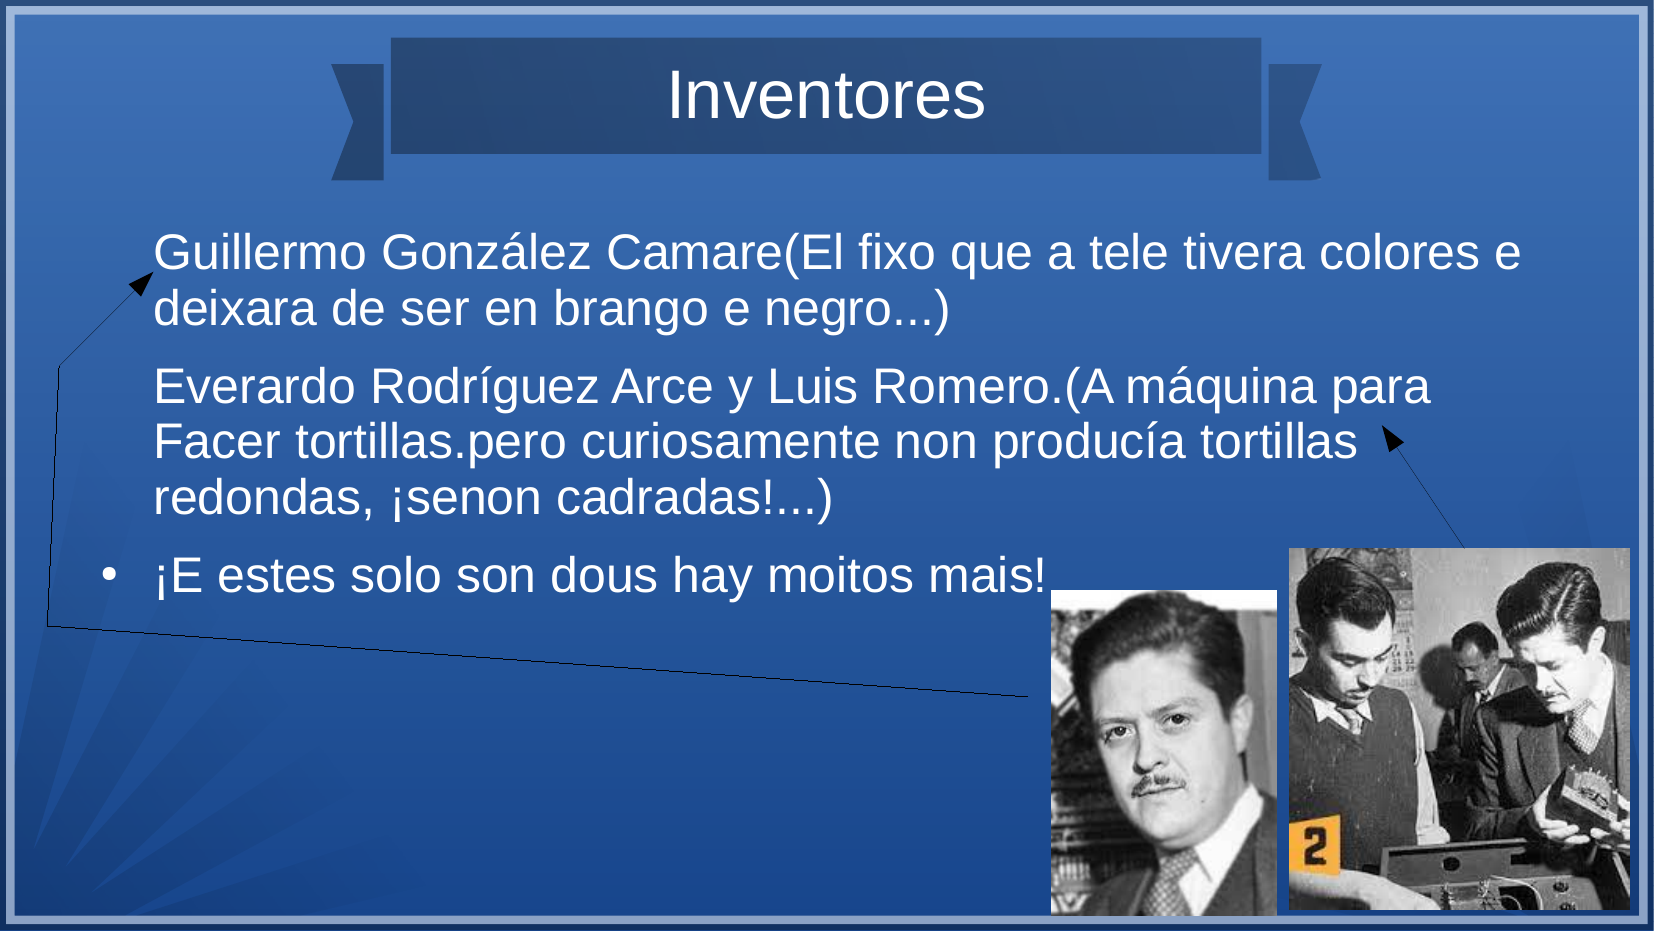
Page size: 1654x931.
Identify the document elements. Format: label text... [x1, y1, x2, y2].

picture [1289, 548, 1630, 910]
picture [1051, 590, 1277, 916]
title Inventores [389, 35, 1264, 154]
list Guillermo González Camare(El fixo que a tele tivera colores e deixara de ser en brango e negro...) Everardo Rodríguez Arce y Luis Romero.(A máquina para Facer tortillas.pero curiosamente non producía tortillas redondas, ¡senon cadradas!...) ¡E estes solo son dous hay moitos mais! [82, 224, 1571, 848]
